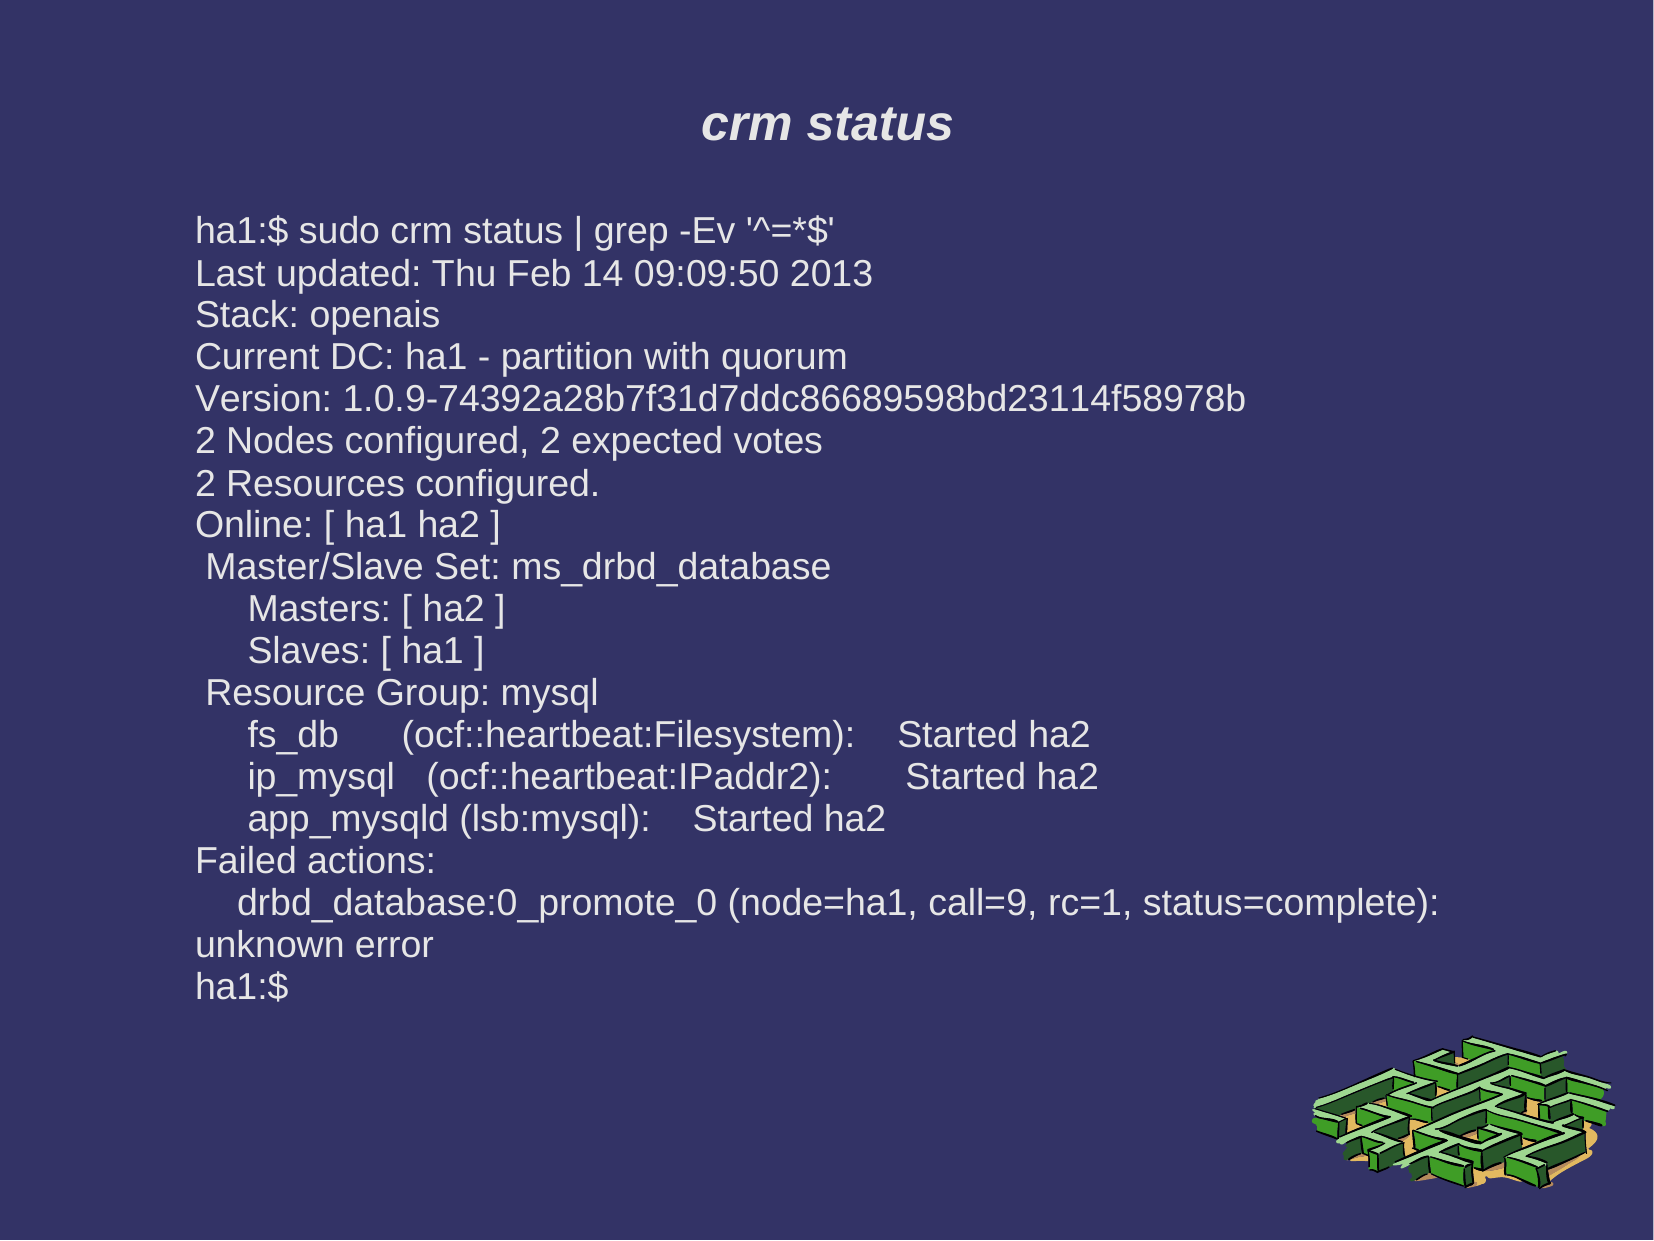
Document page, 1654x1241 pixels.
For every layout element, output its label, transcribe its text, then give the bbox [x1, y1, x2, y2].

title crm status [121, 42, 1534, 204]
list ha1:$ sudo crm status | grep -Ev '^=*$' Last updated: Thu Feb 14 09:09:50 2013 Stack: openais Current DC: ha1 - partition with quorum Version: 1.0.9-74392a28b7f31d7ddc86689598bd23114f58978b 2 Nodes configured, 2 expected votes 2 Resources configured. Online: [ ha1 ha2 ] Master/Slave Set: ms_drbd_database Masters: [ ha2 ] Slaves: [ ha1 ] Resource Group: mysql fs_db (ocf::heartbeat:Filesystem): Started ha2 ip_mysql (ocf::heartbeat:IPaddr2): Started ha2 app_mysqld (lsb:mysql): Started ha2 Failed actions: drbd_database:0_promote_0 (node=ha1, call=9, rc=1, status=complete): unknown error ha1:$ [195, 210, 1586, 1008]
